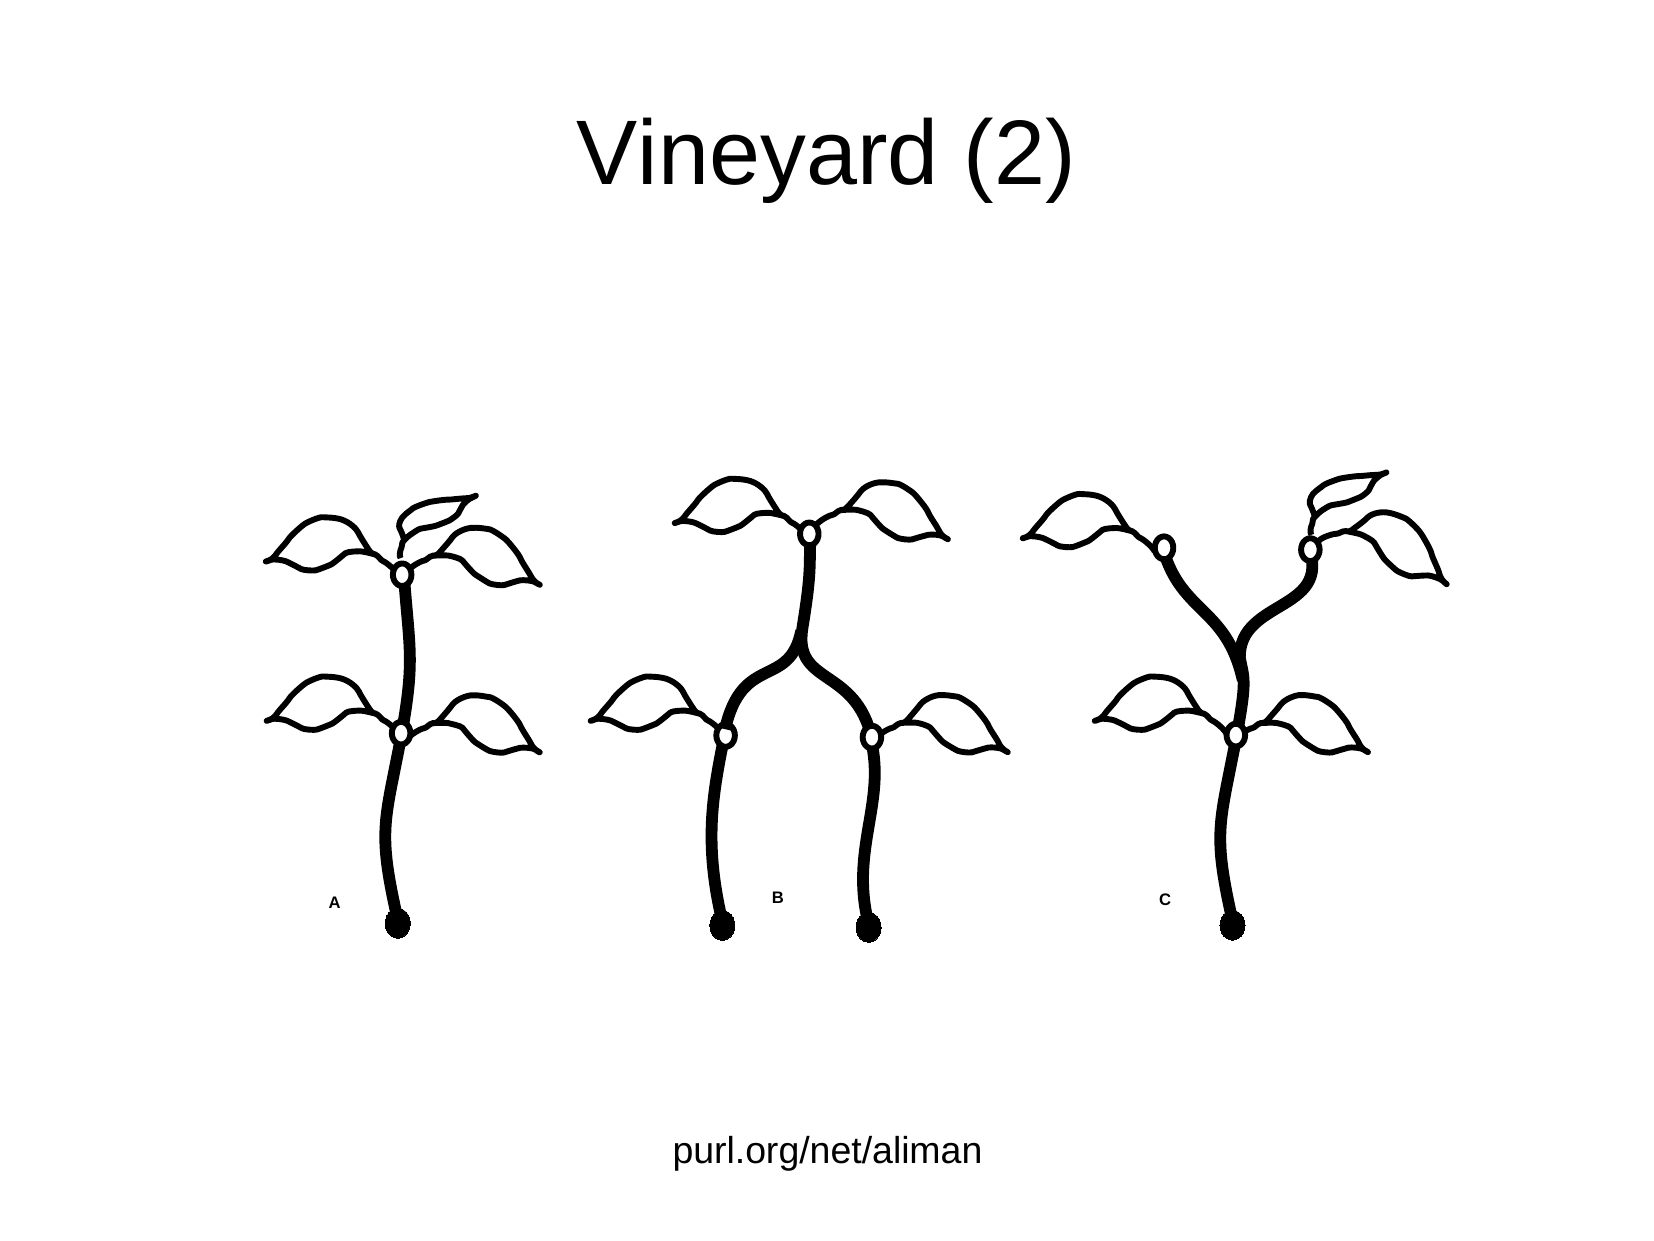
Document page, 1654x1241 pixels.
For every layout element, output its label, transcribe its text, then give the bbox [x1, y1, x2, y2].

text_box [856, 912, 882, 943]
text_box [392, 563, 412, 587]
text_box [1301, 538, 1320, 562]
text_box C [1144, 882, 1229, 972]
text_box [397, 908, 411, 939]
text_box [1229, 910, 1246, 941]
text_box [716, 727, 735, 747]
text_box [709, 910, 735, 941]
text_box [391, 721, 411, 745]
text_box [1154, 536, 1174, 560]
text_box A [313, 886, 397, 975]
text_box [1226, 723, 1246, 747]
text_box [862, 725, 882, 749]
text_box [800, 522, 819, 546]
title Vineyard (2) [82, 49, 1571, 257]
text_box B [757, 881, 842, 970]
